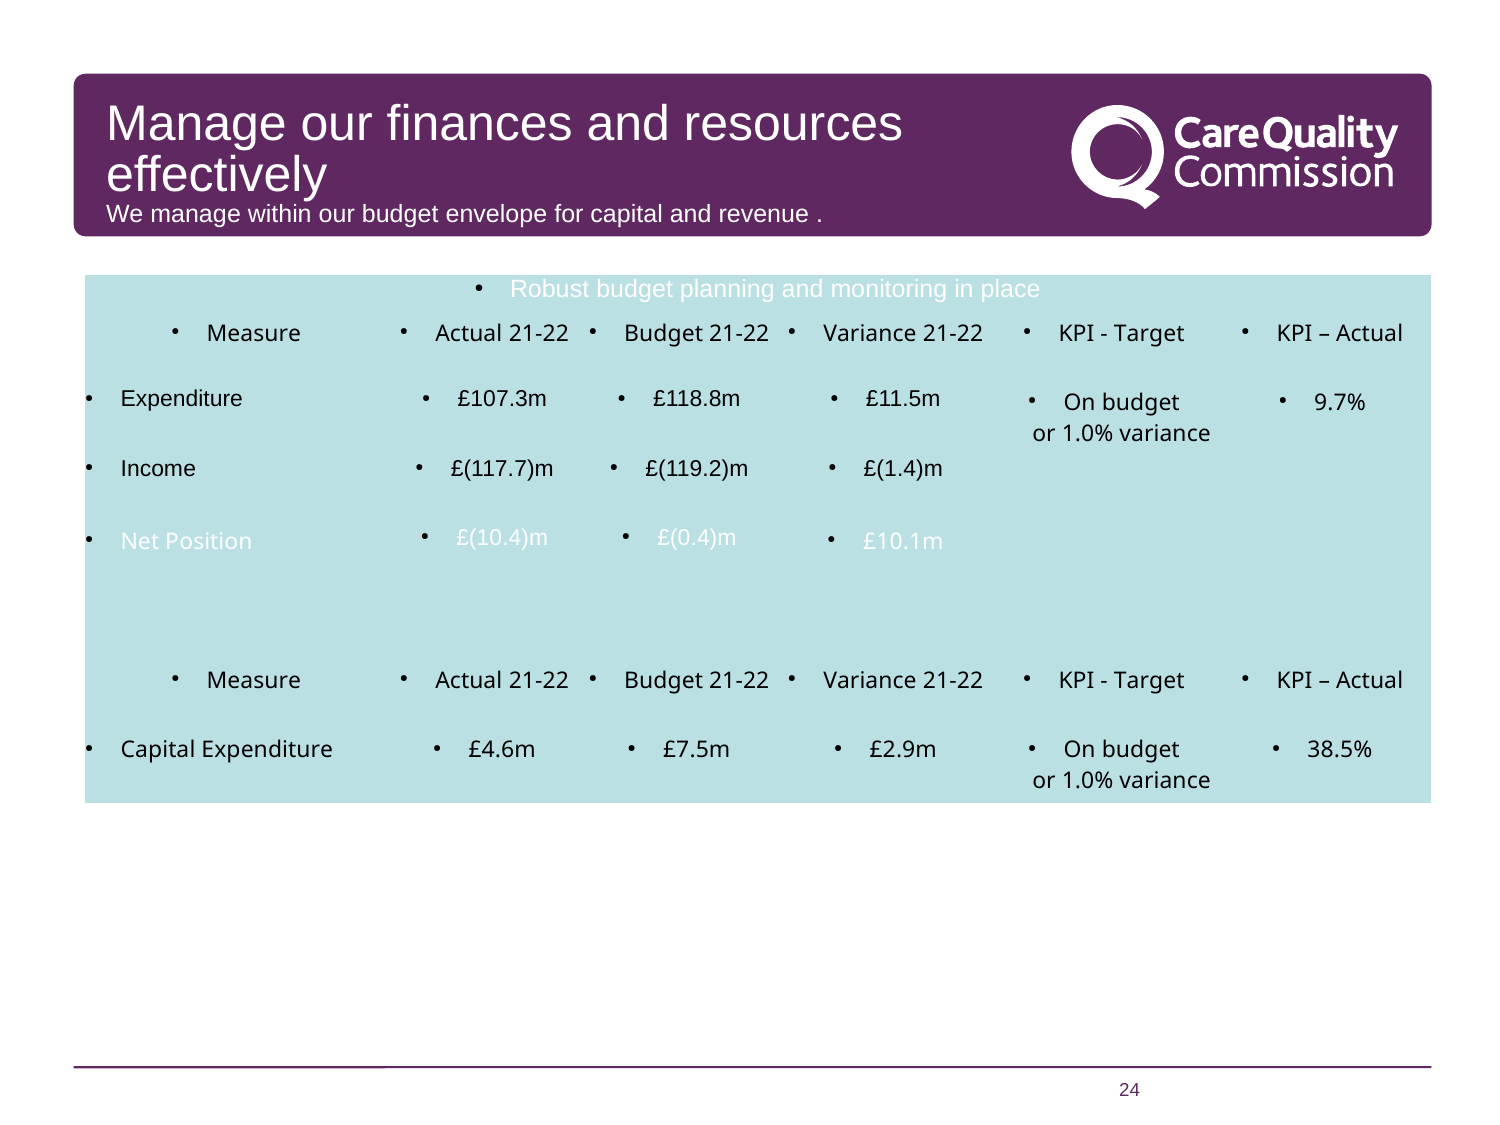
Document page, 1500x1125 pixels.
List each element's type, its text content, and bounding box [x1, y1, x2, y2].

table_cell KPI – Actual​​ [1213, 664, 1431, 733]
table_cell £2.9m​​​ [777, 733, 995, 803]
table_cell Actual​ 21-22​ [387, 317, 582, 386]
table_header Robust budget planning and monitoring in place​​​ [85, 275, 1431, 317]
table_cell Budget​ 21-22​ [582, 664, 777, 733]
title Manage our finances and resources effectively We manage within our budget envelope for capital and revenue . [106, 79, 1022, 248]
table_cell Income [85, 455, 387, 525]
table_cell KPI – Actual​​ [1213, 317, 1431, 386]
table_cell £10.1m​​​ [777, 525, 995, 594]
table_cell £4.6m​​​ [387, 733, 582, 803]
table_cell [1213, 525, 1431, 594]
table_cell Measure​​​ [85, 664, 387, 733]
table_cell £11.5m [777, 386, 995, 455]
table_cell KPI - Target​​​ [995, 664, 1213, 733]
table_cell £(117.7)m [387, 455, 582, 525]
table_cell Variance​ 21-22​ [777, 317, 995, 386]
table_cell Net Position [85, 525, 387, 594]
table_cell KPI - Target​​​ [995, 317, 1213, 386]
table_cell On budget or 1.0% variance​​​ [995, 386, 1213, 455]
table_cell On budget or 1.0% variance​​​ [995, 733, 1213, 803]
table_cell £7.5m​​​ [582, 733, 777, 803]
table_cell Actual​ 21-22​ [387, 664, 582, 733]
table_cell [995, 525, 1213, 594]
table_cell £(0.4)m [582, 525, 777, 594]
table_cell [995, 455, 1213, 525]
table_cell £118.8m [582, 386, 777, 455]
table_cell Variance​ 21-22​ [777, 664, 995, 733]
table_cell [1213, 455, 1431, 525]
table_cell £(119.2)m [582, 455, 777, 525]
table_cell 38.5%​​ [1213, 733, 1431, 803]
table_cell Capital​ Expenditure​​ [85, 733, 387, 803]
table_cell £(1.4)m [777, 455, 995, 525]
table_cell 9.7%​​​ [1213, 386, 1431, 455]
table_cell £107.3m [387, 386, 582, 455]
table_cell [85, 594, 1431, 664]
table_cell £(10.4)m [387, 525, 582, 594]
table_cell Expenditure [85, 386, 387, 455]
table_cell Measure​​​ [85, 317, 387, 386]
text_box 24 [1119, 1025, 1432, 1101]
table_cell Budget​ 21-22​ [582, 317, 777, 386]
